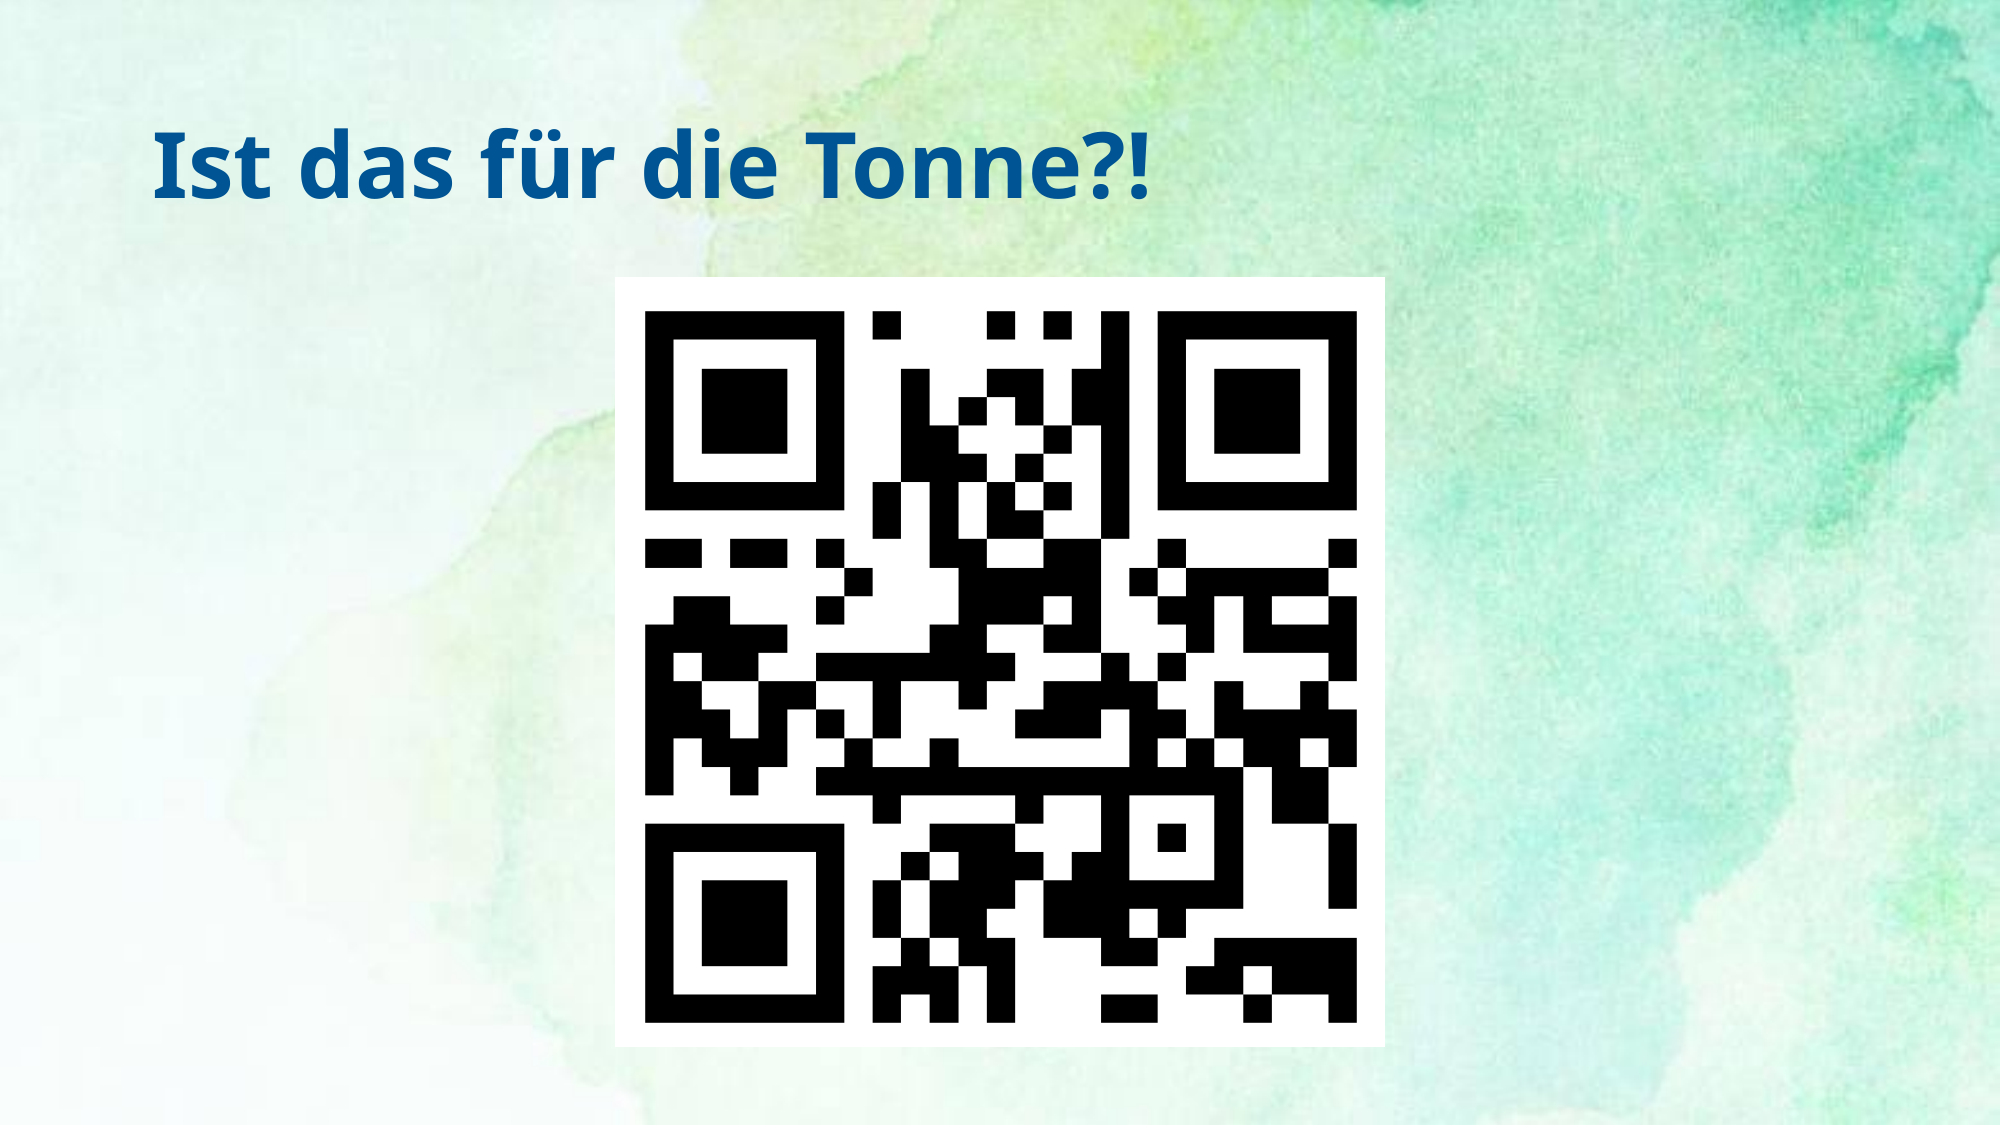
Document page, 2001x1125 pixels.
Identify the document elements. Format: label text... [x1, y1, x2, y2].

picture [0, 0, 2000, 1125]
title Ist das für die Tonne?! [137, 59, 1863, 278]
